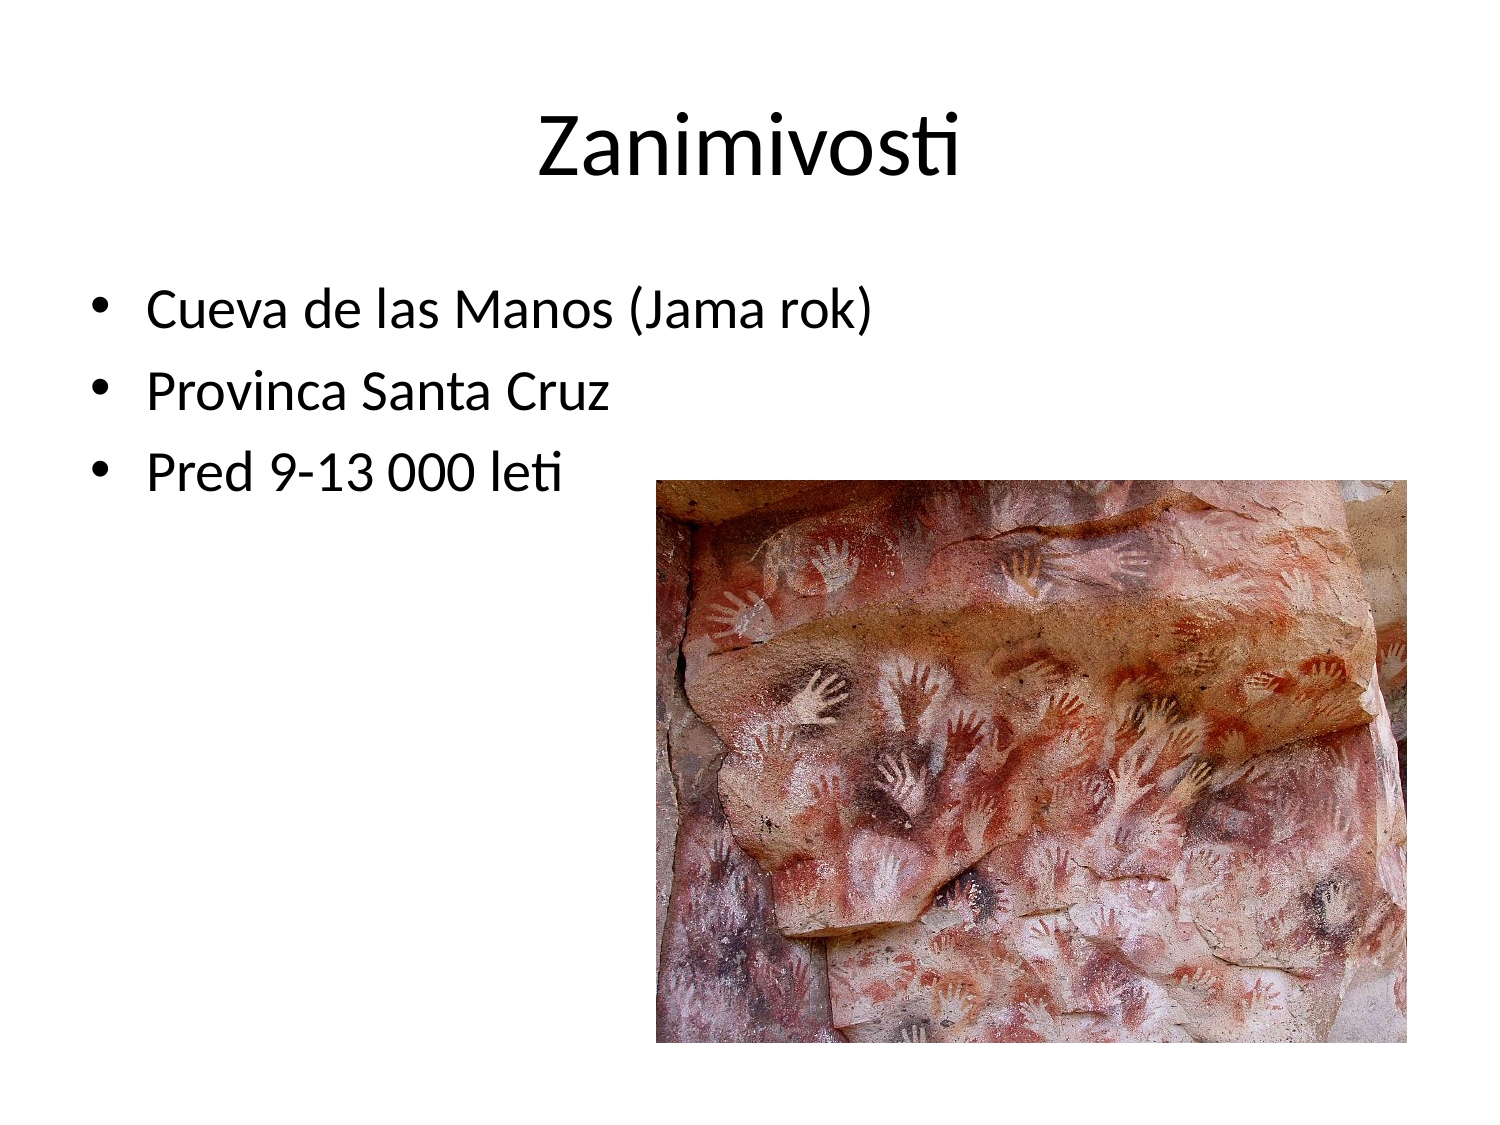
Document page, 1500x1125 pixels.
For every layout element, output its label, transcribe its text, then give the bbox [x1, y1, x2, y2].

picture [656, 480, 1407, 1043]
list Cueva de las Manos (Jama rok) Provinca Santa Cruz Pred 9-13 000 leti [75, 262, 1425, 1005]
title Zanimivosti [75, 45, 1425, 233]
